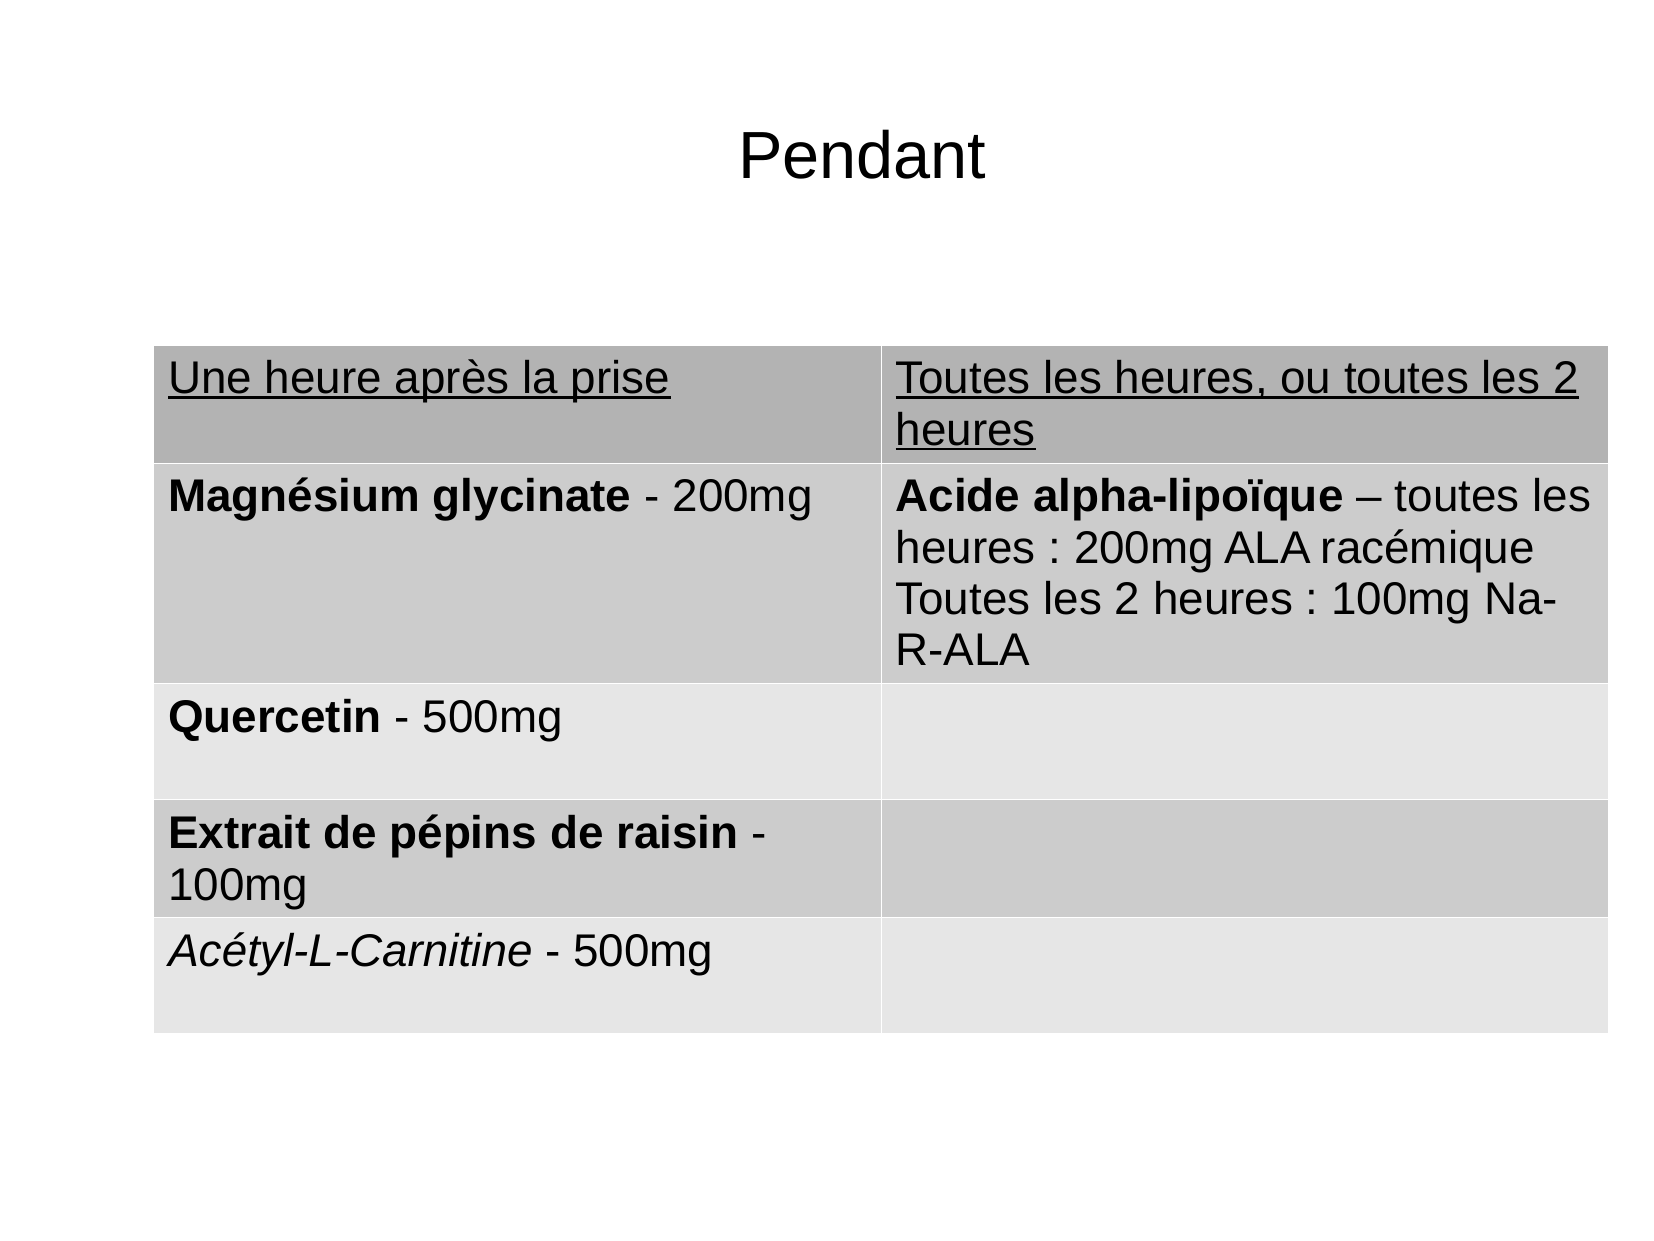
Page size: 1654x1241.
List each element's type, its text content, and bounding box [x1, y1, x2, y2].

table_cell [882, 684, 1608, 799]
table_cell Magnésium glycinate - 200mg [154, 464, 881, 683]
table_header Une heure après la prise [154, 346, 881, 463]
table_cell [882, 800, 1608, 917]
table_header Toutes les heures, ou toutes les 2 heures [882, 346, 1608, 463]
table_cell Acétyl-L-Carnitine - 500mg [154, 918, 881, 1033]
list Pendant [82, 118, 1571, 1010]
table_cell Quercetin - 500mg [154, 684, 881, 799]
table_cell Acide alpha-lipoïque – toutes les heures : 200mg ALA racémique Toutes les 2 heures : 100mg Na-R-ALA [882, 464, 1608, 683]
table_cell Extrait de pépins de raisin - 100mg [154, 800, 881, 917]
table_cell [882, 918, 1608, 1033]
